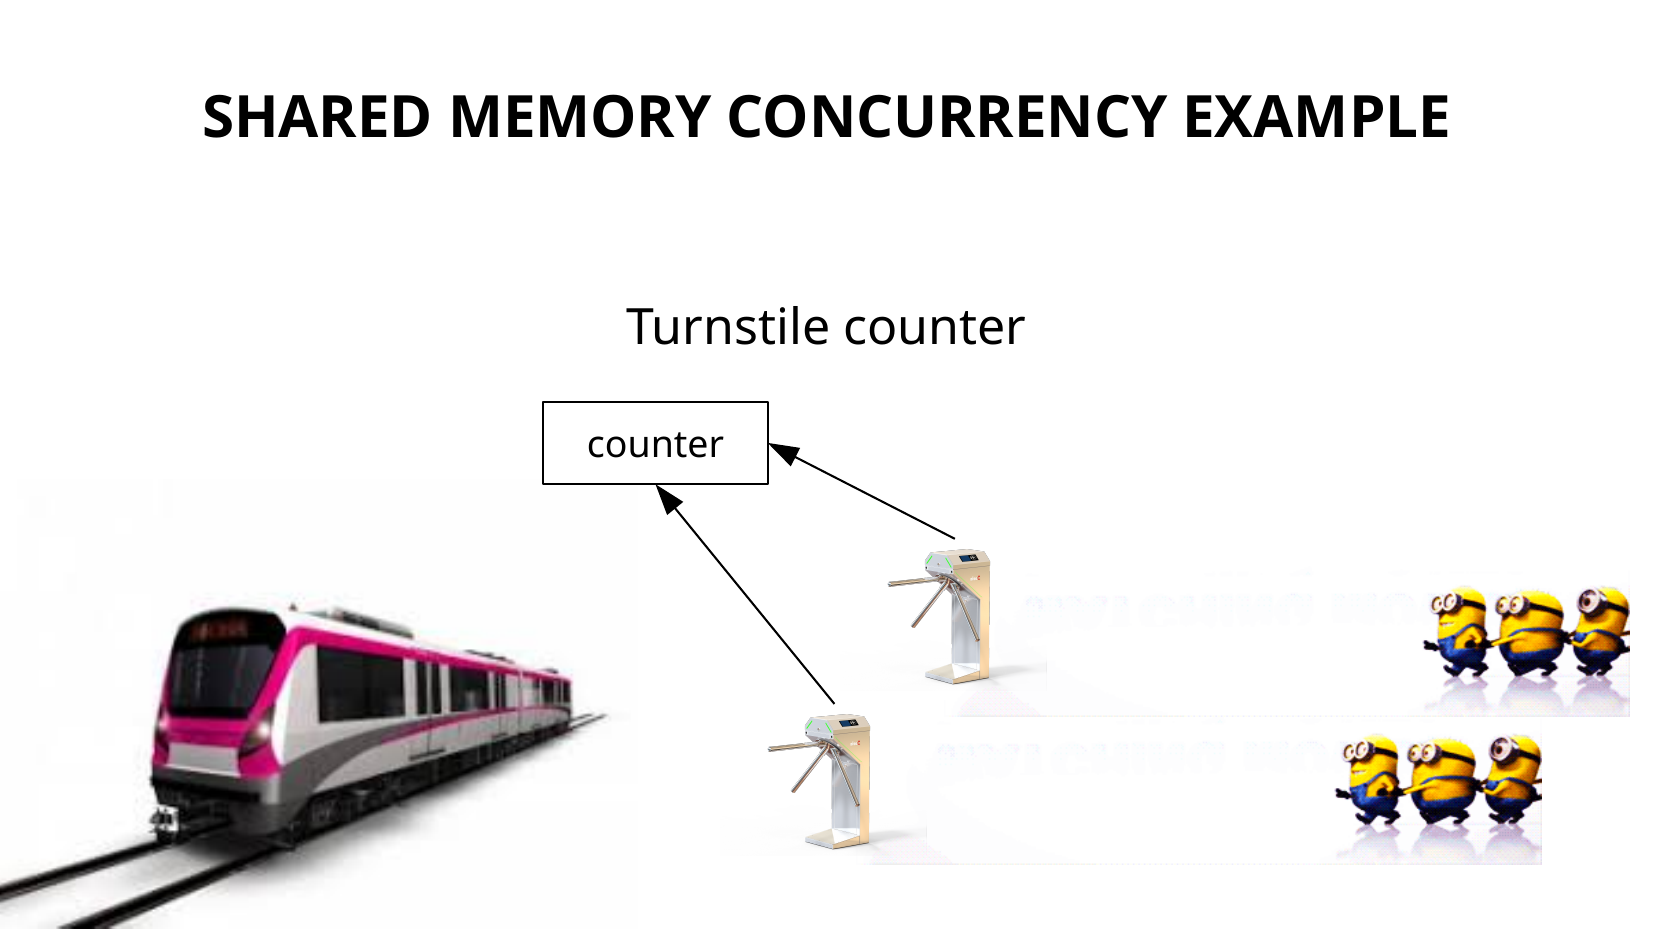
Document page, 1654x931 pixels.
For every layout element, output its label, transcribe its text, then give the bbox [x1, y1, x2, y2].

text_box Turnstile counter [183, 283, 1471, 360]
picture [0, 479, 638, 929]
title SHARED MEMORY CONCURRENCY EXAMPLE [82, 36, 1571, 193]
text_box counter [543, 401, 768, 485]
picture [720, 348, 1630, 865]
